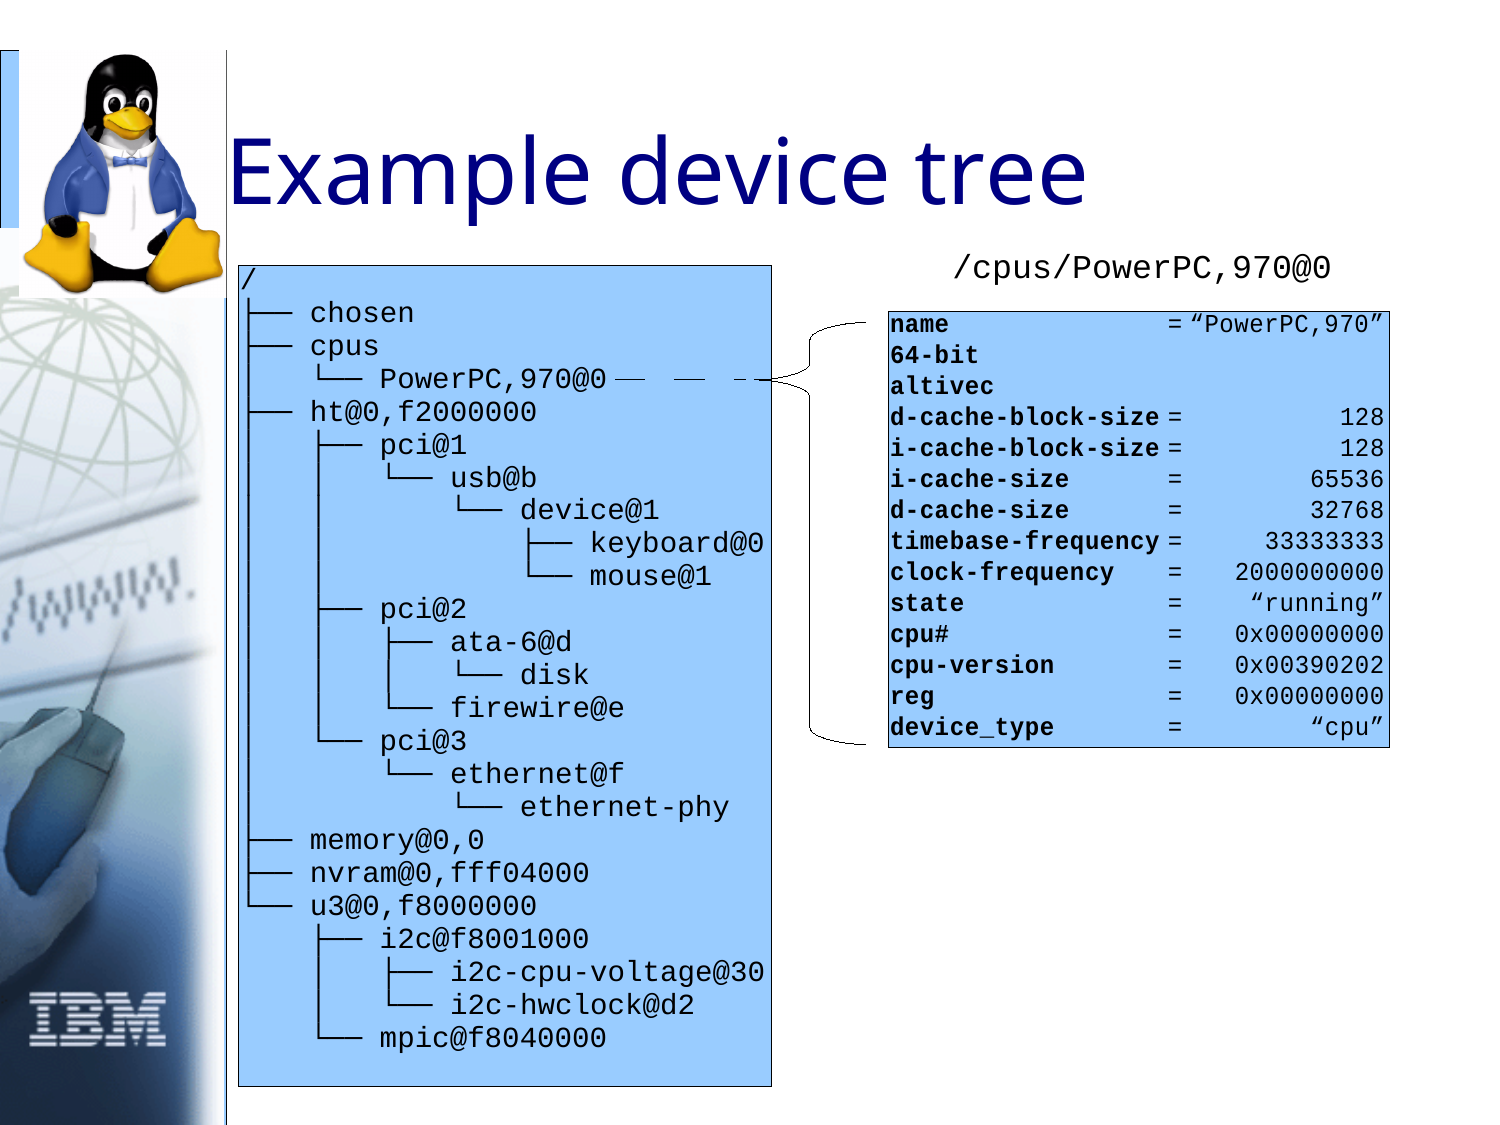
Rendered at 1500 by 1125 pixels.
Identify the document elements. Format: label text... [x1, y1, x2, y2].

chart [888, 311, 1390, 748]
title Example device tree [224, 99, 1388, 238]
text_box /cpus/PowerPC,970@0 [937, 243, 1348, 297]
chart [238, 265, 772, 1087]
